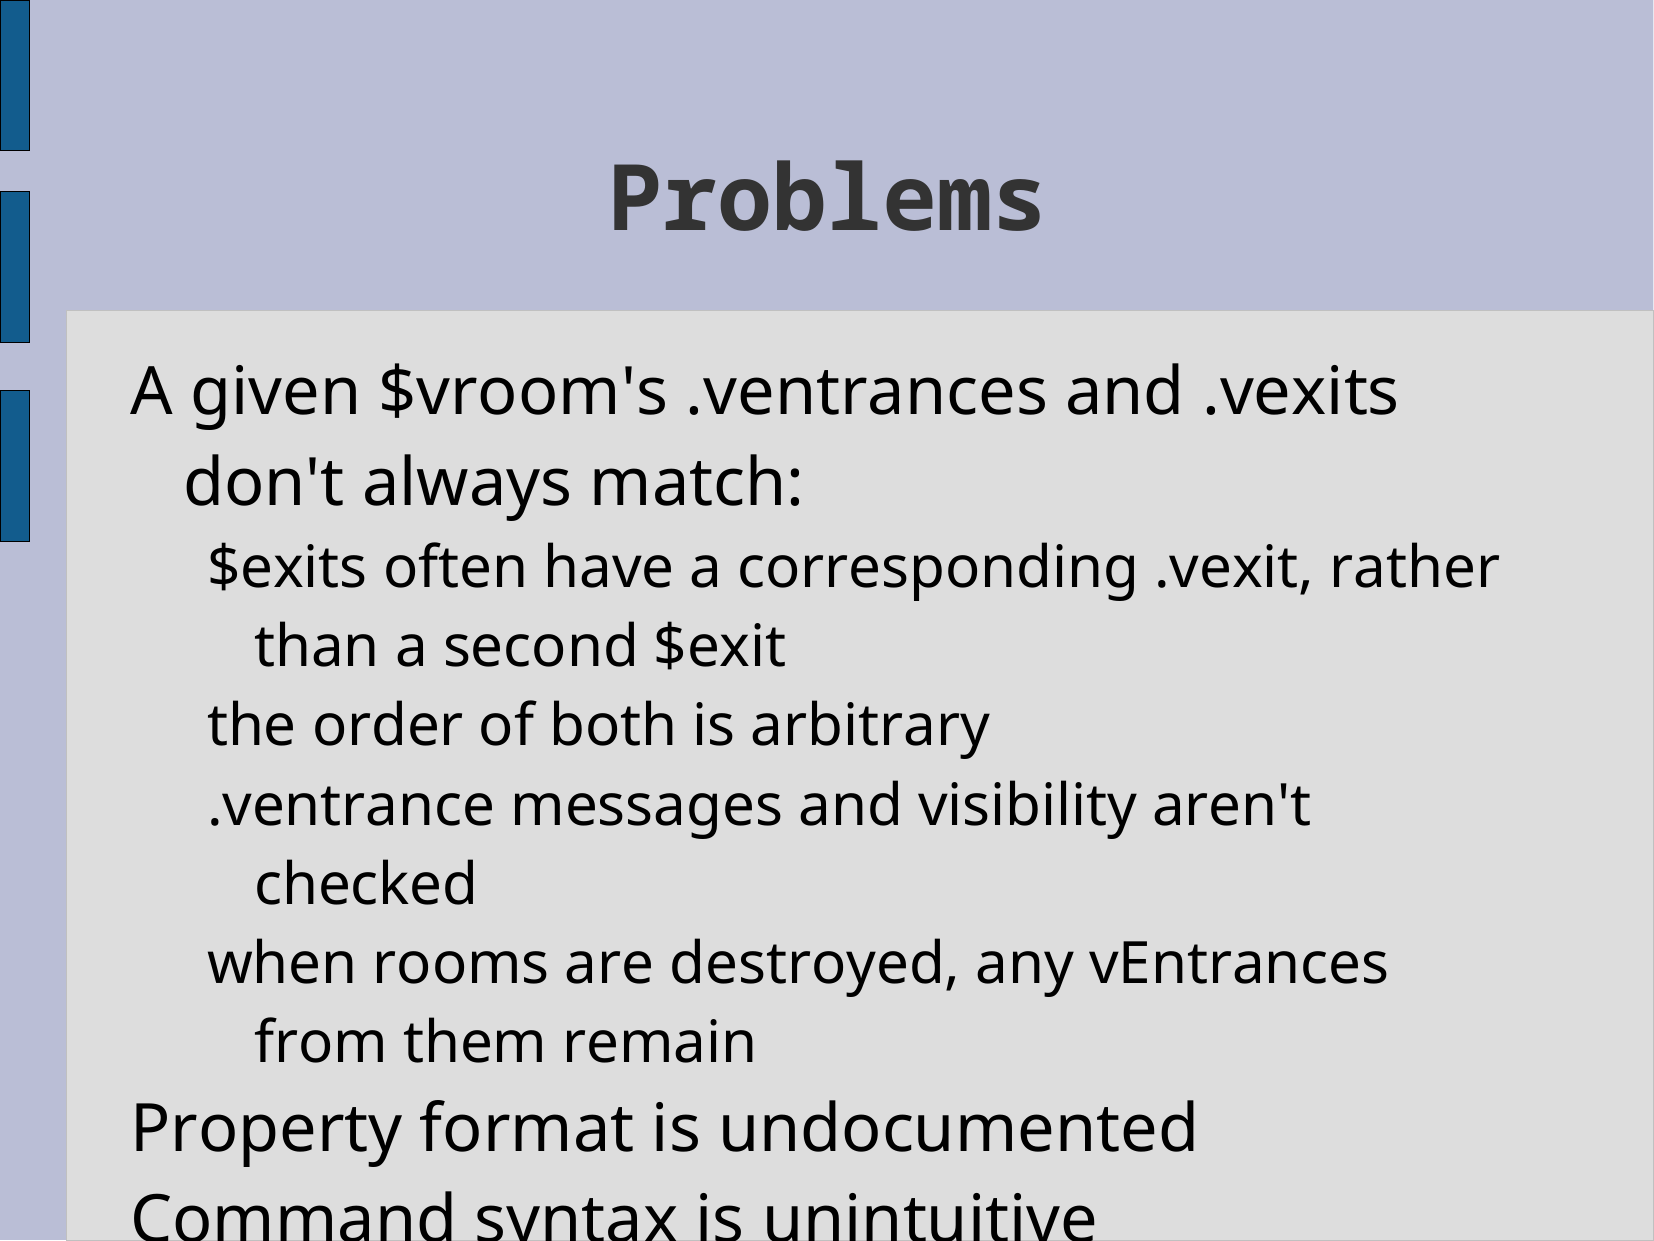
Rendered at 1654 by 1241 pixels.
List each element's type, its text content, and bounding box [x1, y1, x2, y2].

list A given $vroom's .ventrances and .vexits don't always match: $exits often have a corresponding .vexit, rather than a second $exit the order of both is arbitrary .ventrance messages and visibility aren't checked when rooms are destroyed, any vEntrances from them remain Property format is undocumented Command syntax is unintuitive [112, 343, 1525, 1126]
title Problems [121, 91, 1534, 299]
